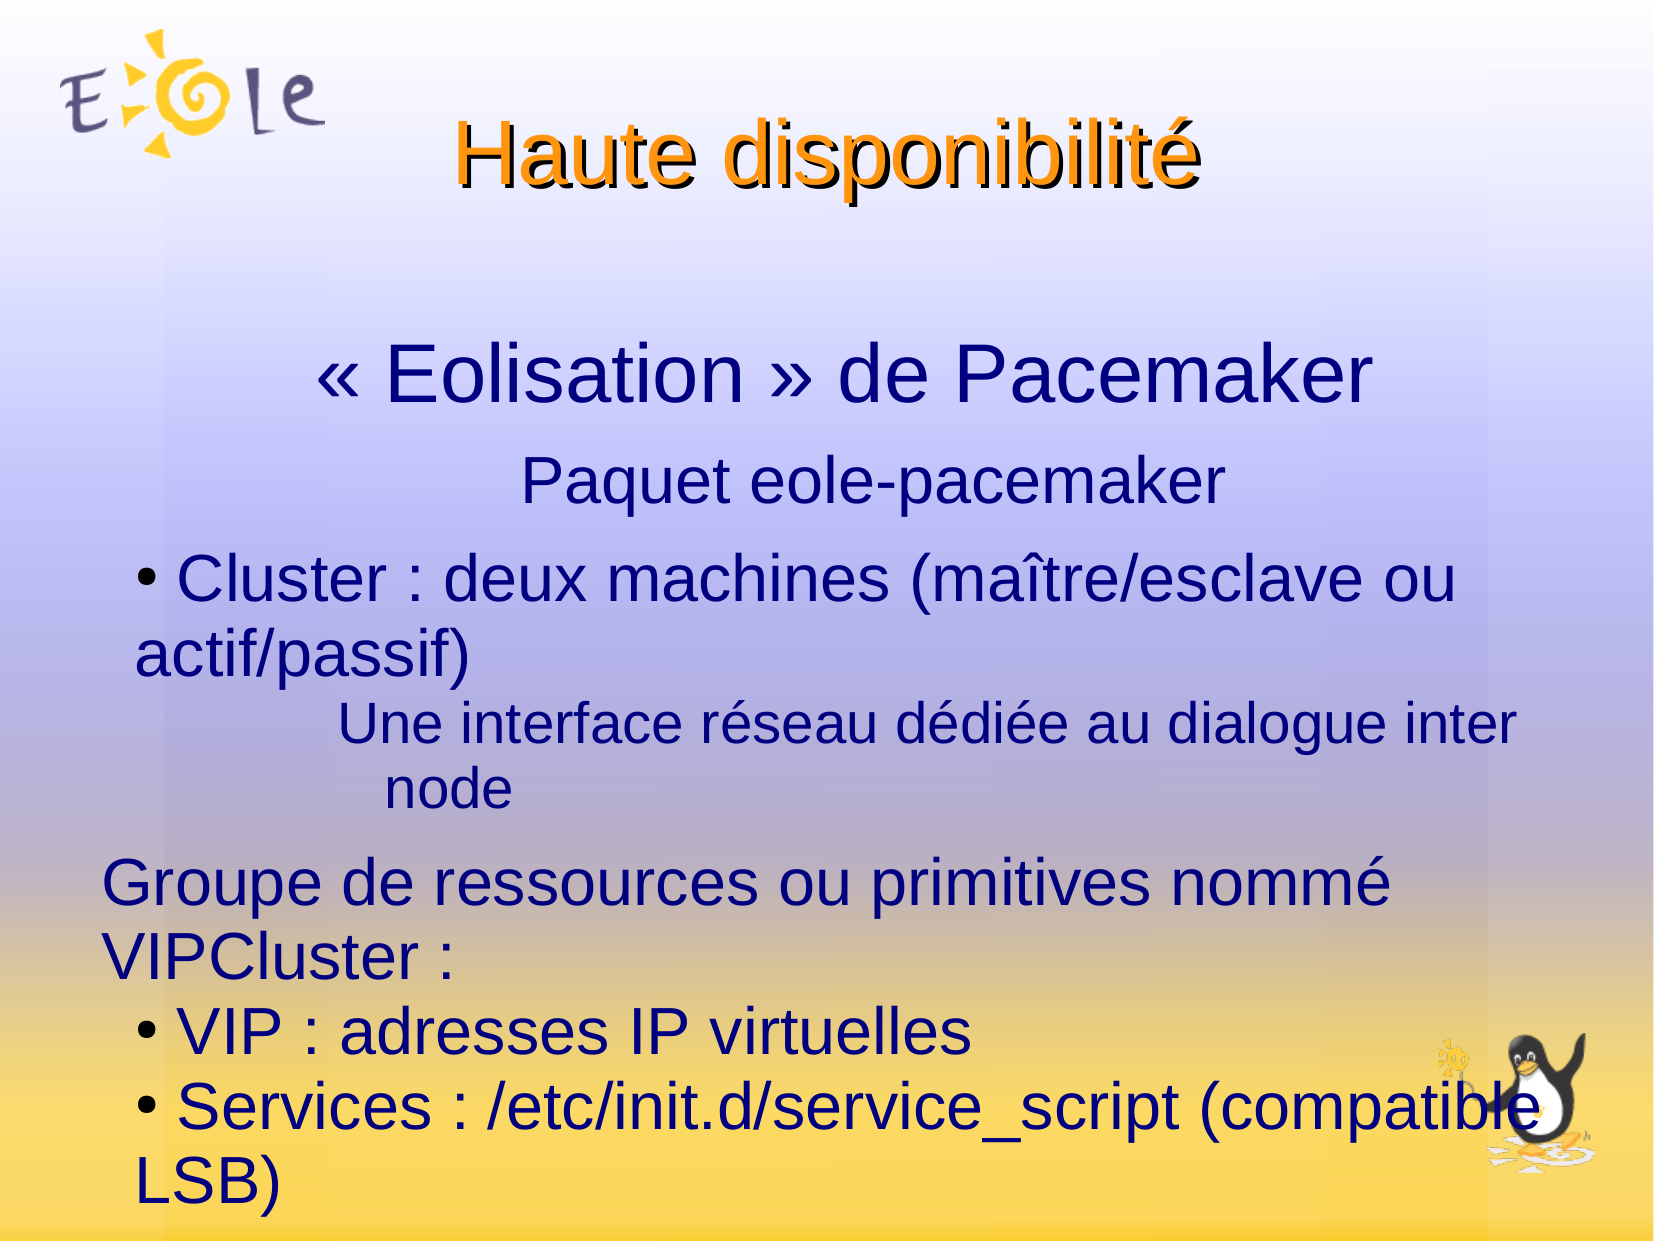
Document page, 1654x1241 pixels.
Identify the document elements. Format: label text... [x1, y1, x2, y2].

title Haute disponibilité [82, 49, 1571, 257]
picture [0, 0, 1654, 1241]
list « Eolisation » de Pacemaker Paquet eole-pacemaker Cluster : deux machines (maître/esclave ou actif/passif) Une interface réseau dédiée au dialogue inter node Groupe de ressources ou primitives nommé VIPCluster : VIP : adresses IP virtuelles Services : /etc/init.d/service_script (compatible LSB) Ping : test de ping Fichiers ou répertoires à synchroniser [101, 326, 1590, 1214]
